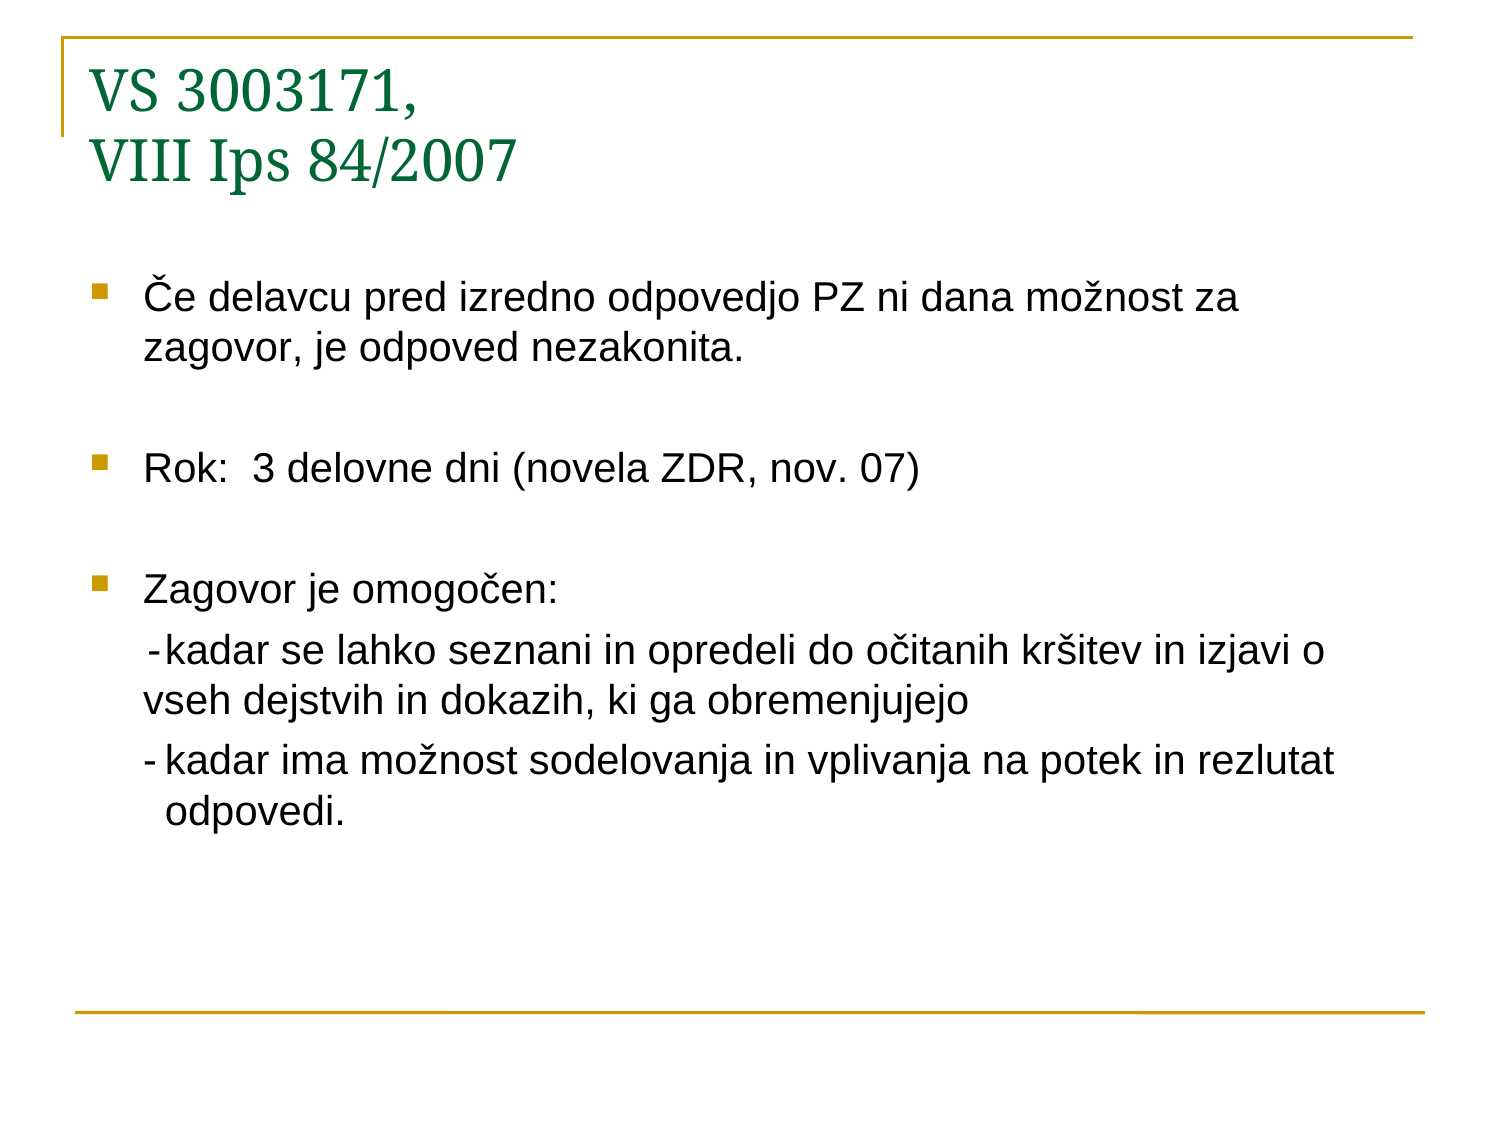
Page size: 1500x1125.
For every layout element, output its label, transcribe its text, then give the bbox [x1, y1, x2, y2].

list Če delavcu pred izredno odpovedjo PZ ni dana možnost za zagovor, je odpoved nezakonita. Rok: 3 delovne dni (novela ZDR, nov. 07)‏ Zagovor je omogočen: - kadar se lahko seznani in opredeli do očitanih kršitev in izjavi o vseh dejstvih in dokazih, ki ga obremenjujejo - kadar ima možnost sodelovanja in vplivanja na potek in rezlutat odpovedi. [75, 262, 1426, 1006]
title VS 3003171, VIII Ips 84/2007 [75, 45, 1426, 233]
